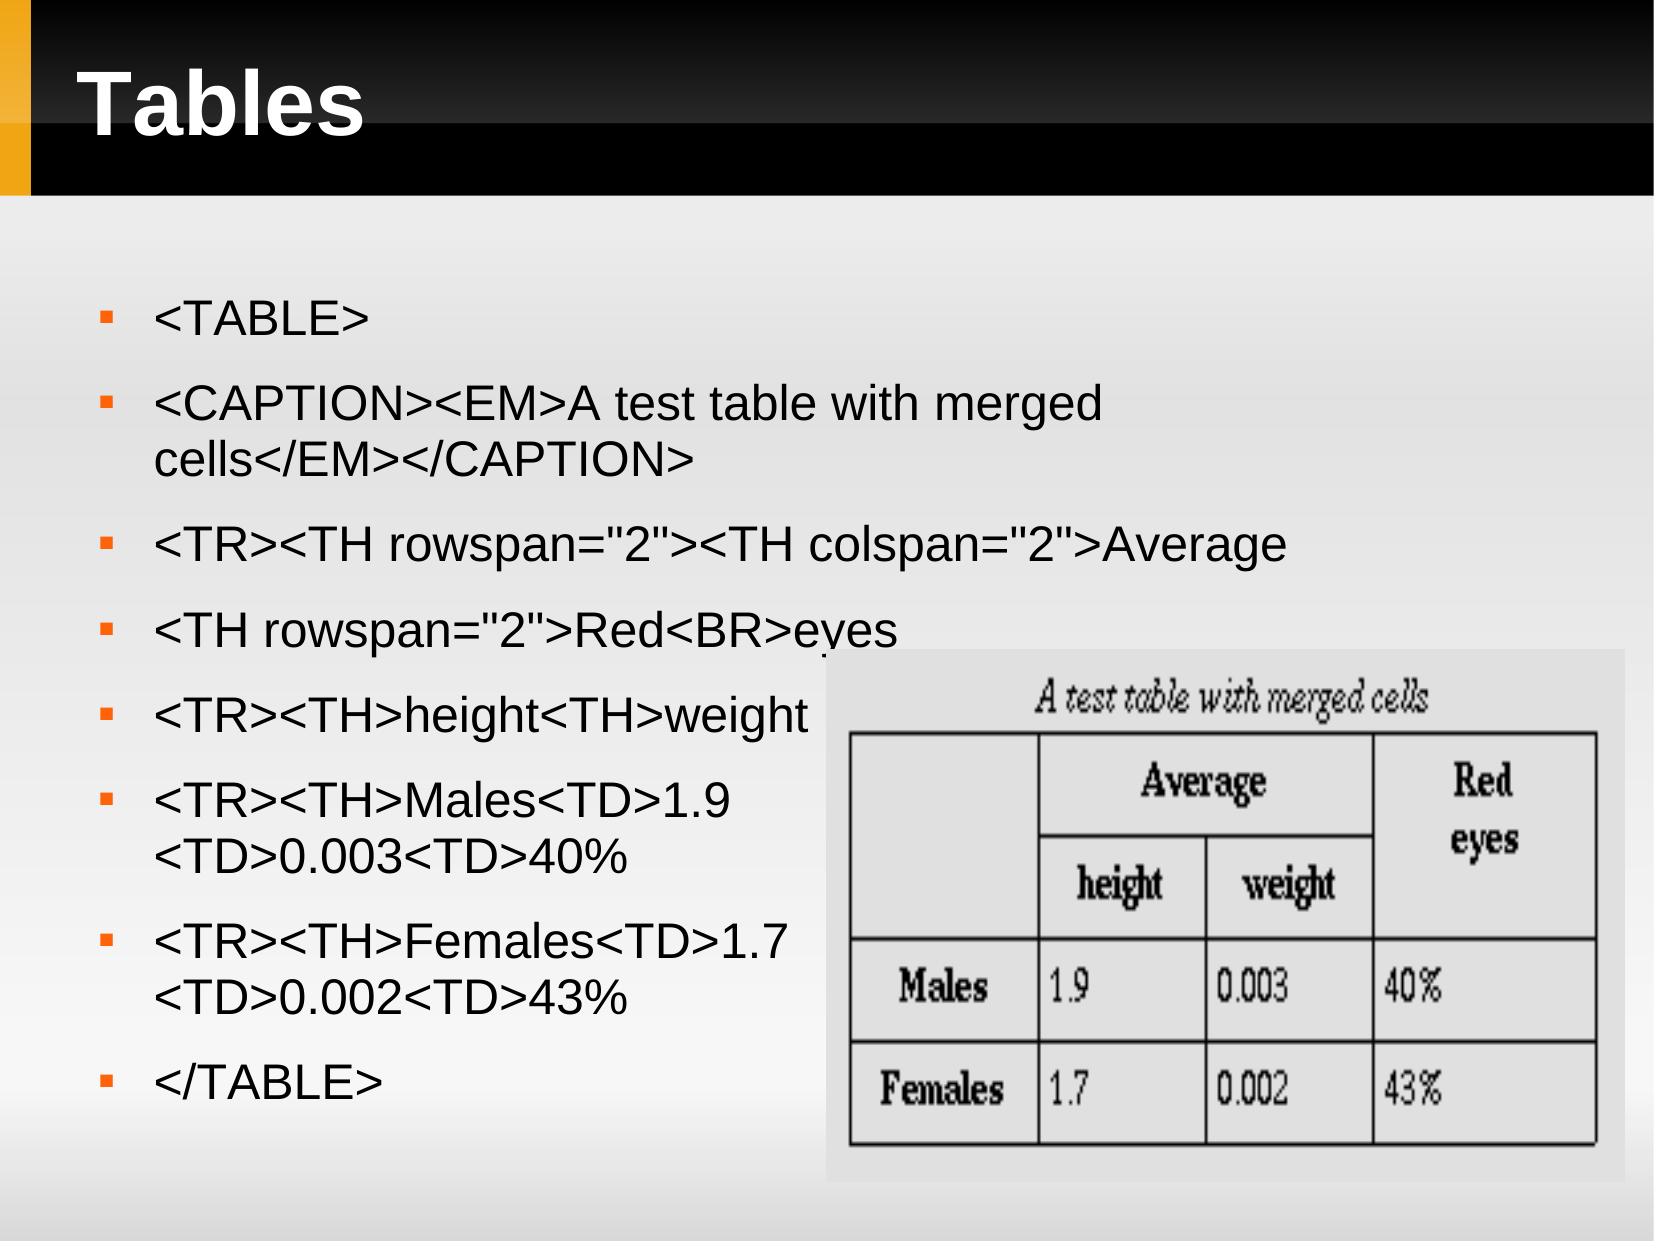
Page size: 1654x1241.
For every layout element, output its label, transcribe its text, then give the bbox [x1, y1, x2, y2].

list <TABLE> <CAPTION><EM>A test table with merged cells</EM></CAPTION> <TR><TH rowspan="2"><TH colspan="2">Average <TH rowspan="2">Red<BR>eyes <TR><TH>height<TH>weight <TR><TH>Males<TD>1.9 <TD>0.003<TD>40% <TR><TH>Females<TD>1.7 <TD>0.002<TD>43% </TABLE> [82, 290, 1571, 1111]
title Tables [76, 0, 1565, 208]
picture [0, 0, 1654, 1241]
